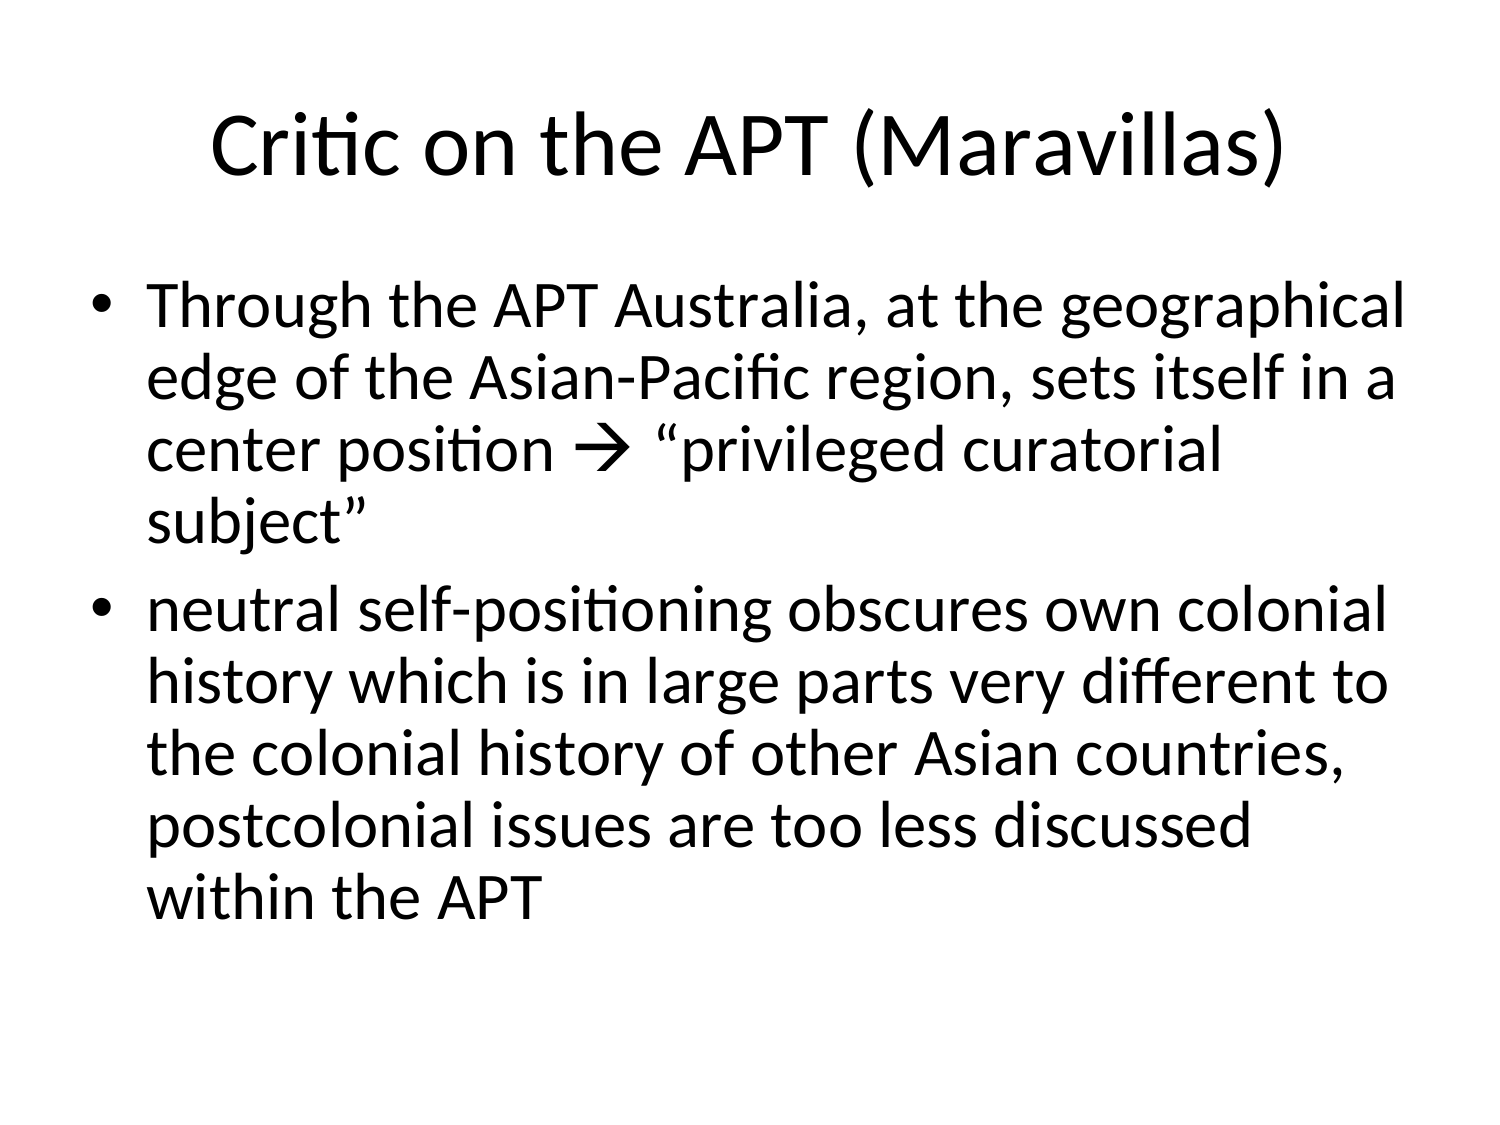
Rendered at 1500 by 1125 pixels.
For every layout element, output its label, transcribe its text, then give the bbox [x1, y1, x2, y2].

title Critic on the APT (Maravillas) [75, 45, 1426, 233]
list Through the APT Australia, at the geographical edge of the Asian-Pacific region, sets itself in a center position  “privileged curatorial subject” neutral self-positioning obscures own colonial history which is in large parts very different to the colonial history of other Asian countries, postcolonial issues are too less discussed within the APT [75, 262, 1426, 1033]
